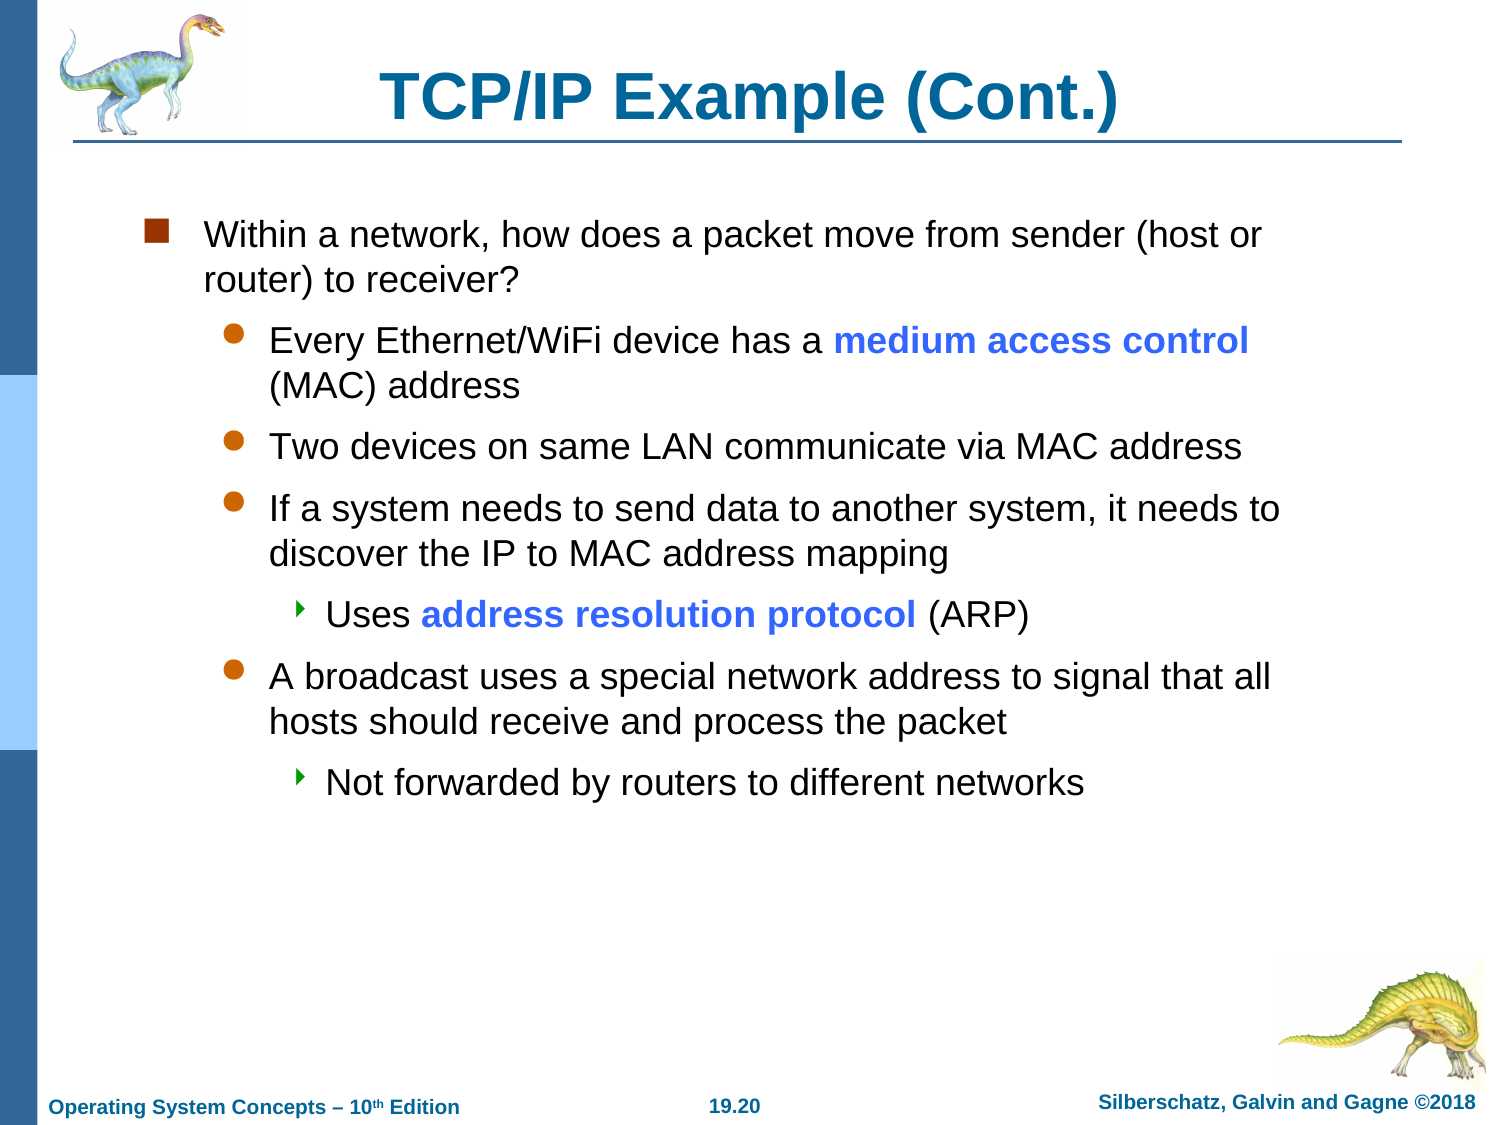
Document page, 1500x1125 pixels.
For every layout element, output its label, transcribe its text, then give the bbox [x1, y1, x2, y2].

list Within a network, how does a packet move from sender (host or router) to receiver? Every Ethernet/WiFi device has a medium access control (MAC) address Two devices on same LAN communicate via MAC address If a system needs to send data to another system, it needs to discover the IP to MAC address mapping Uses address resolution protocol (ARP) A broadcast uses a special network address to signal that all hosts should receive and process the packet Not forwarded by routers to different networks [132, 202, 1299, 946]
picture [1415, 1094, 1423, 1099]
picture [1275, 959, 1486, 1090]
picture [46, 0, 243, 149]
title TCP/IP Example (Cont.) [75, 45, 1426, 141]
